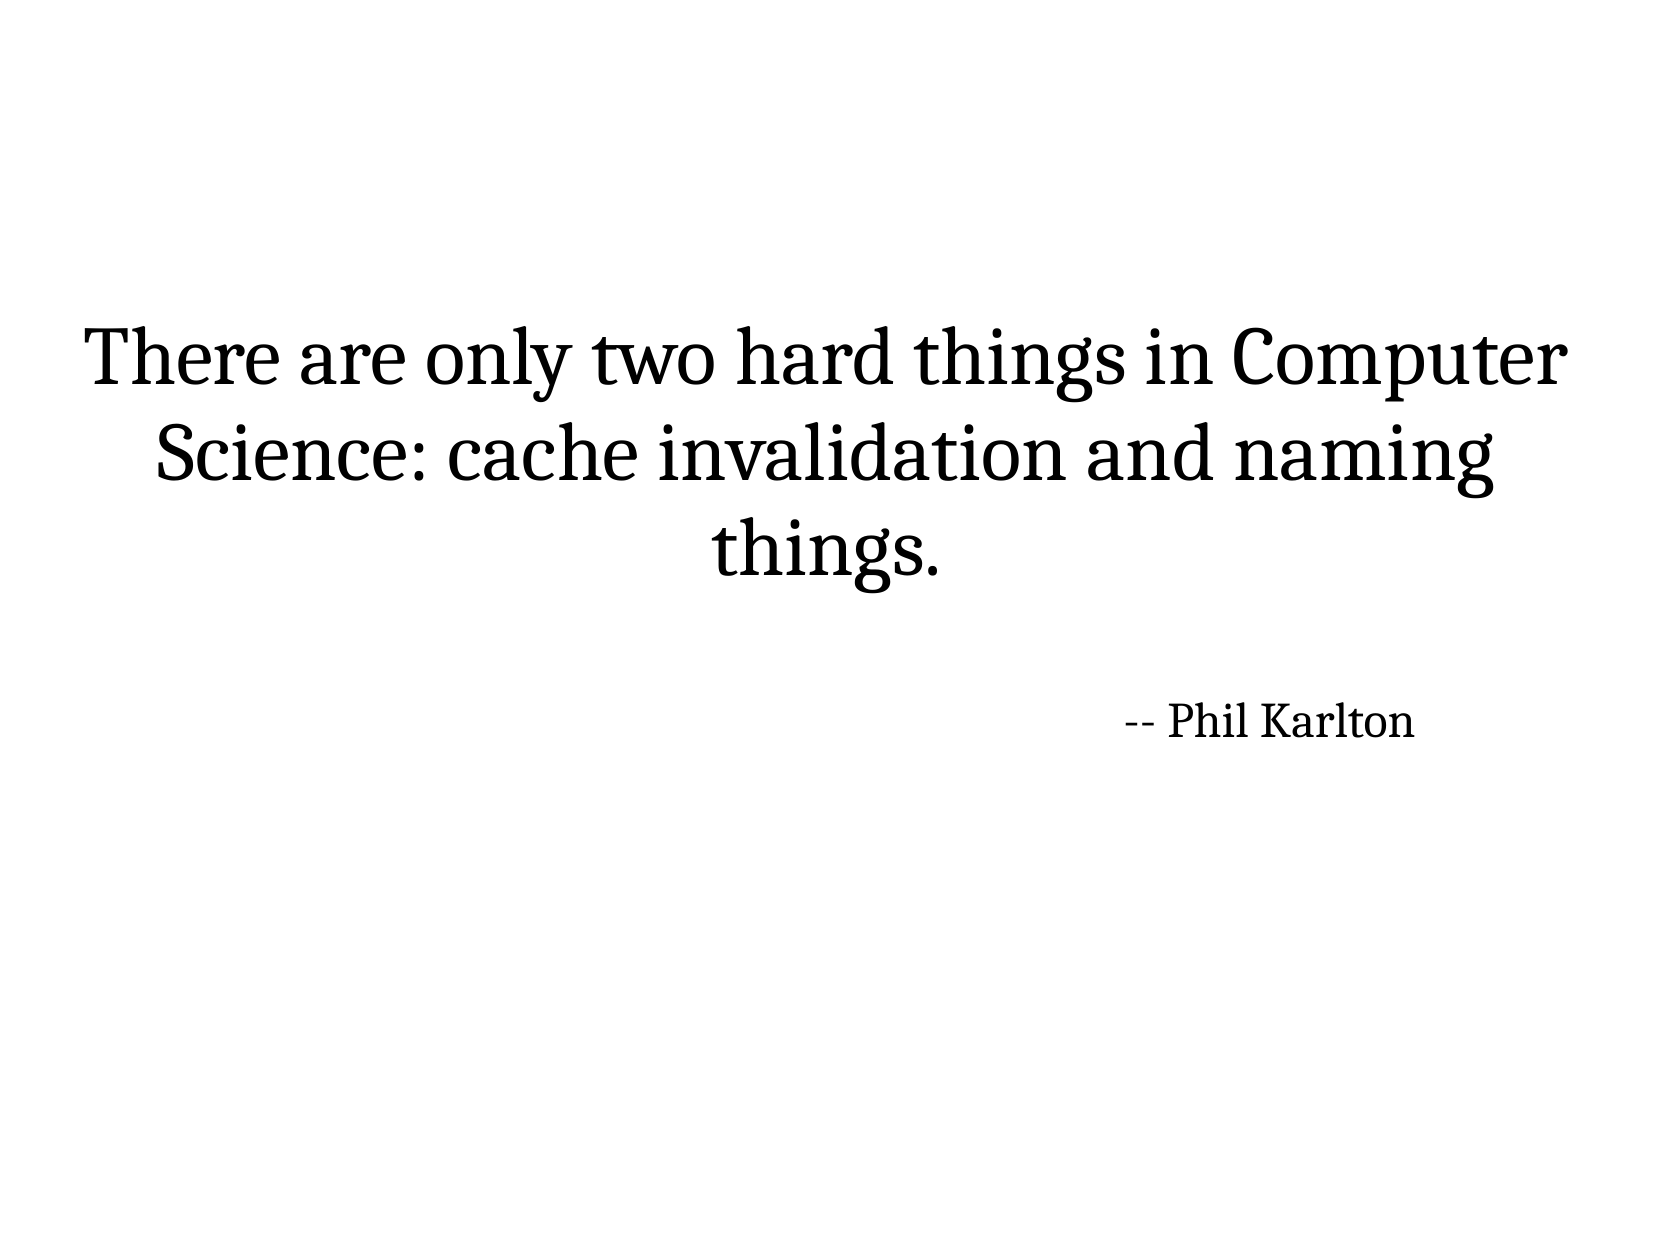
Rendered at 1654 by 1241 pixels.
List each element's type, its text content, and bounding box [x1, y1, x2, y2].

subtitle There are only two hard things in Computer Science: cache invalidation and naming things. -- Phil Karlton [82, 49, 1571, 1010]
